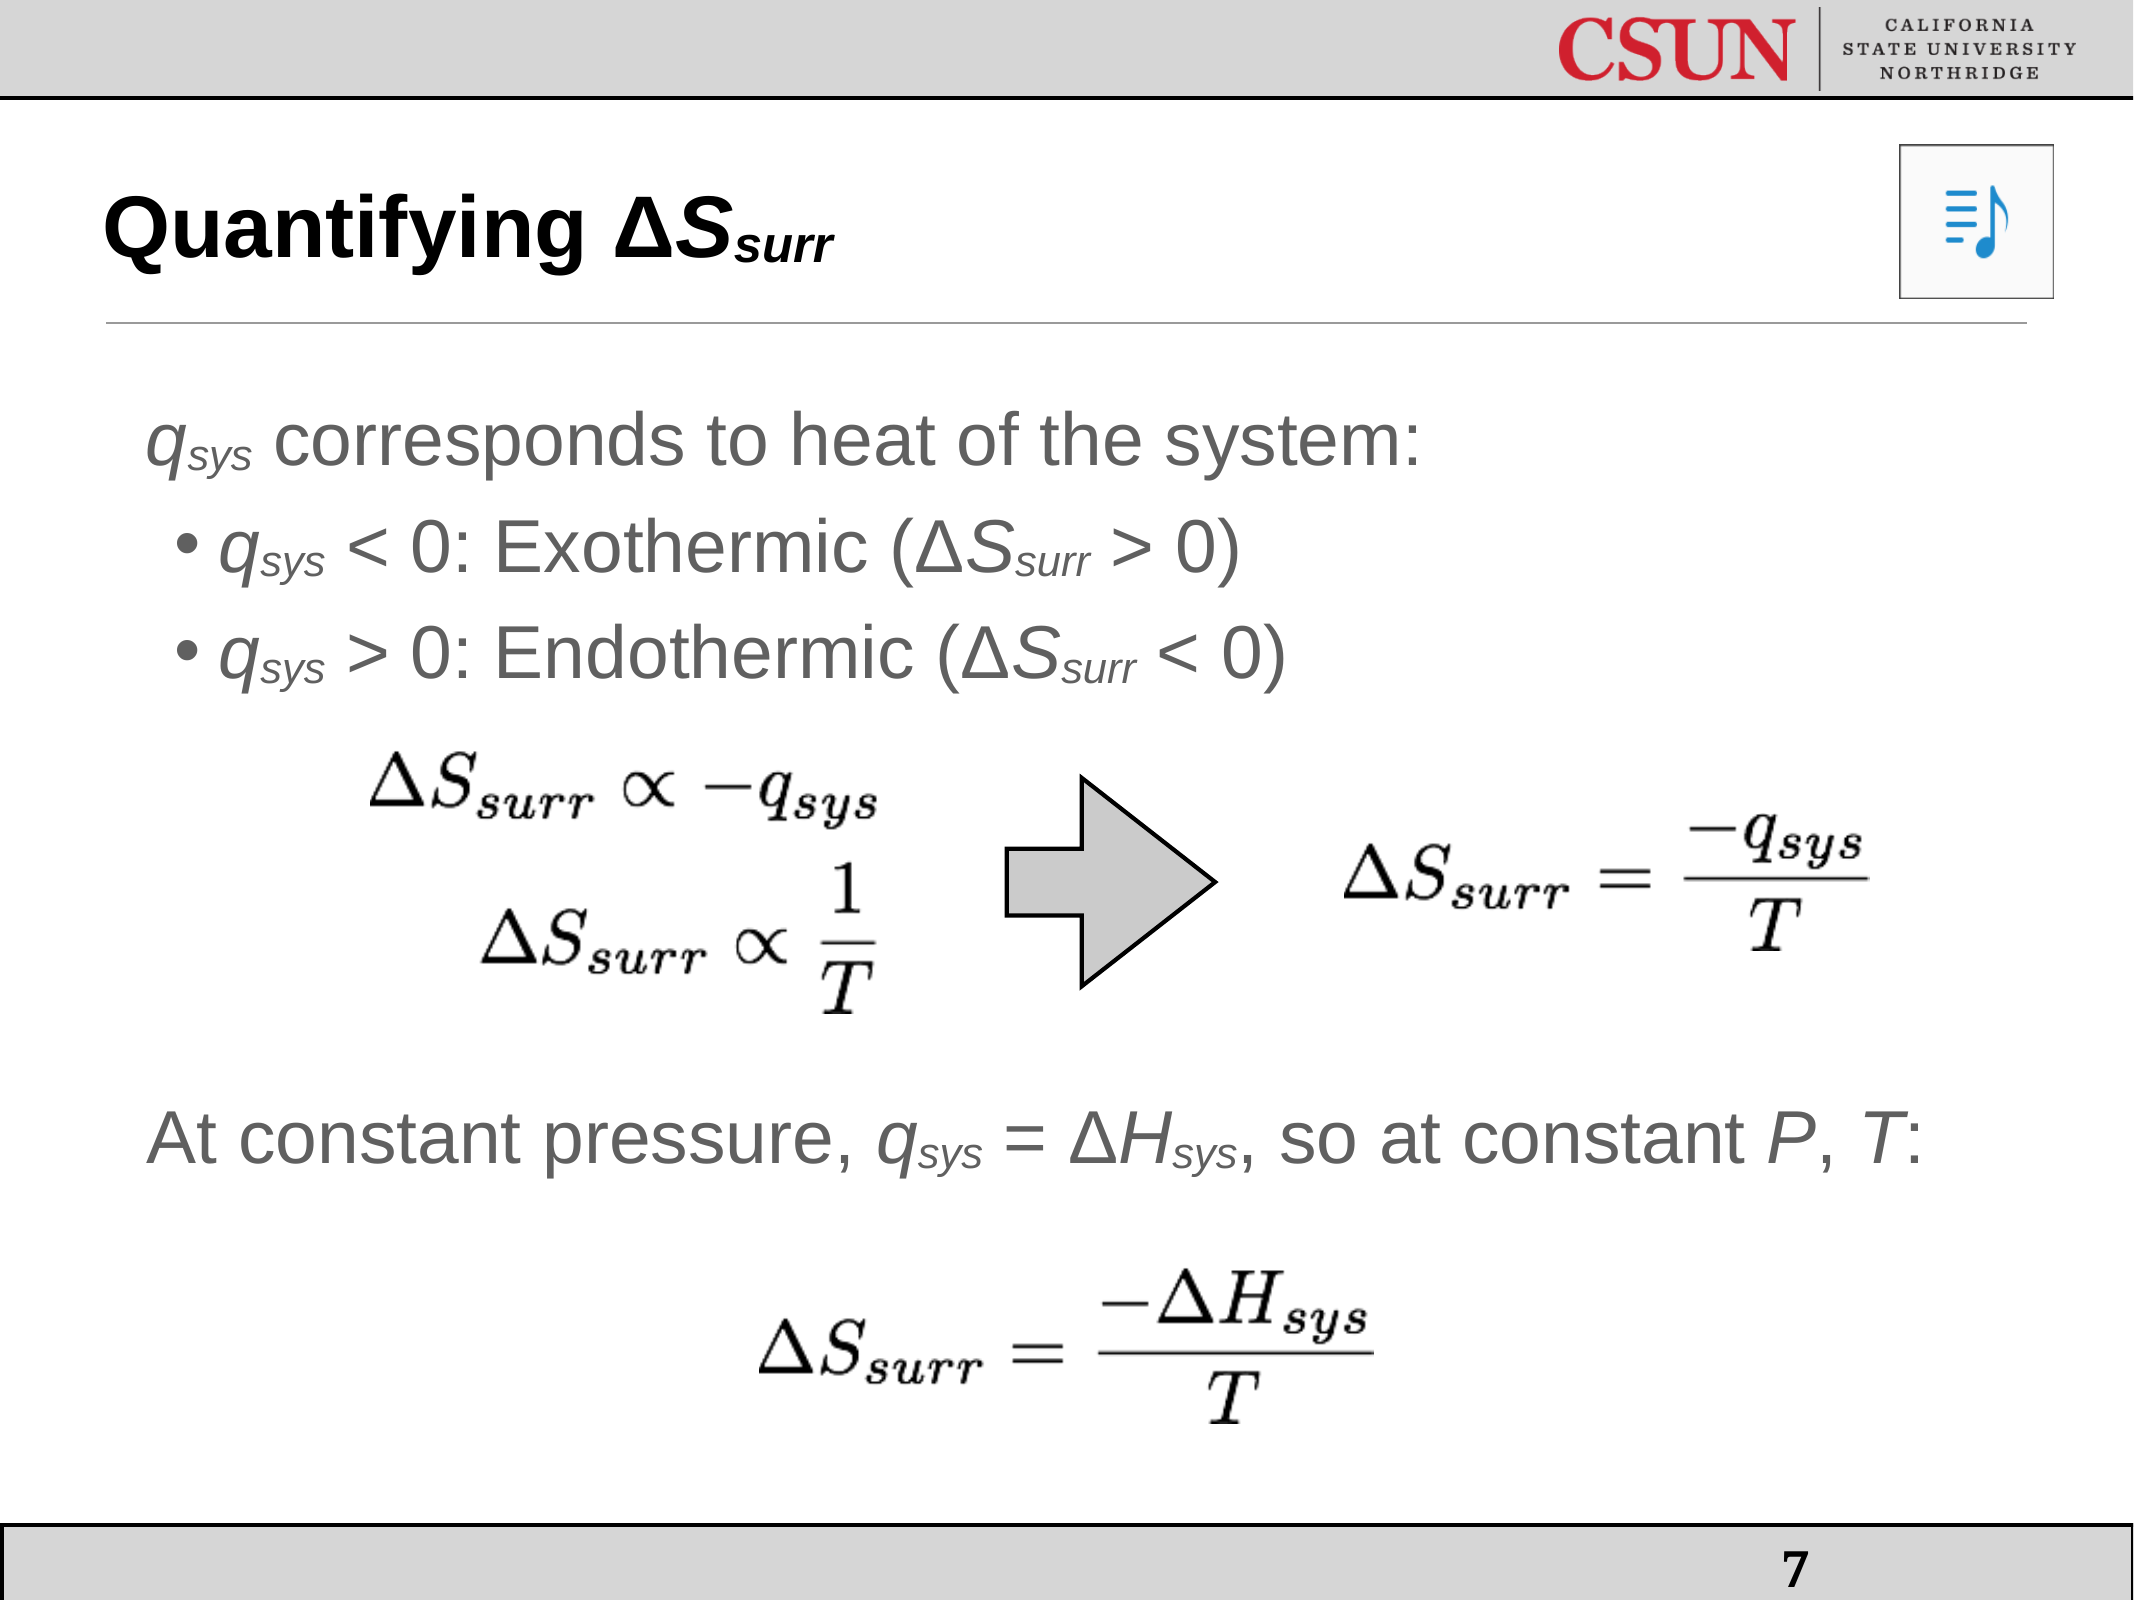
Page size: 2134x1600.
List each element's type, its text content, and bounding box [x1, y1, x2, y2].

text_box [1898, 143, 2056, 301]
text_box [1006, 777, 1216, 987]
text_box At constant pressure, qsys = ΔHsys, so at constant P, T: [94, 1080, 2041, 1260]
picture [759, 1267, 1374, 1424]
picture [1559, 7, 2076, 91]
title Quantifying ΔSsurr [93, 104, 2040, 284]
list qsys corresponds to heat of the system: qsys < 0: Exothermic (ΔSsurr > 0) qsys > 0: Endothermic (ΔSsurr < 0) [93, 382, 2040, 758]
picture [370, 750, 879, 1014]
picture [1344, 813, 1870, 951]
